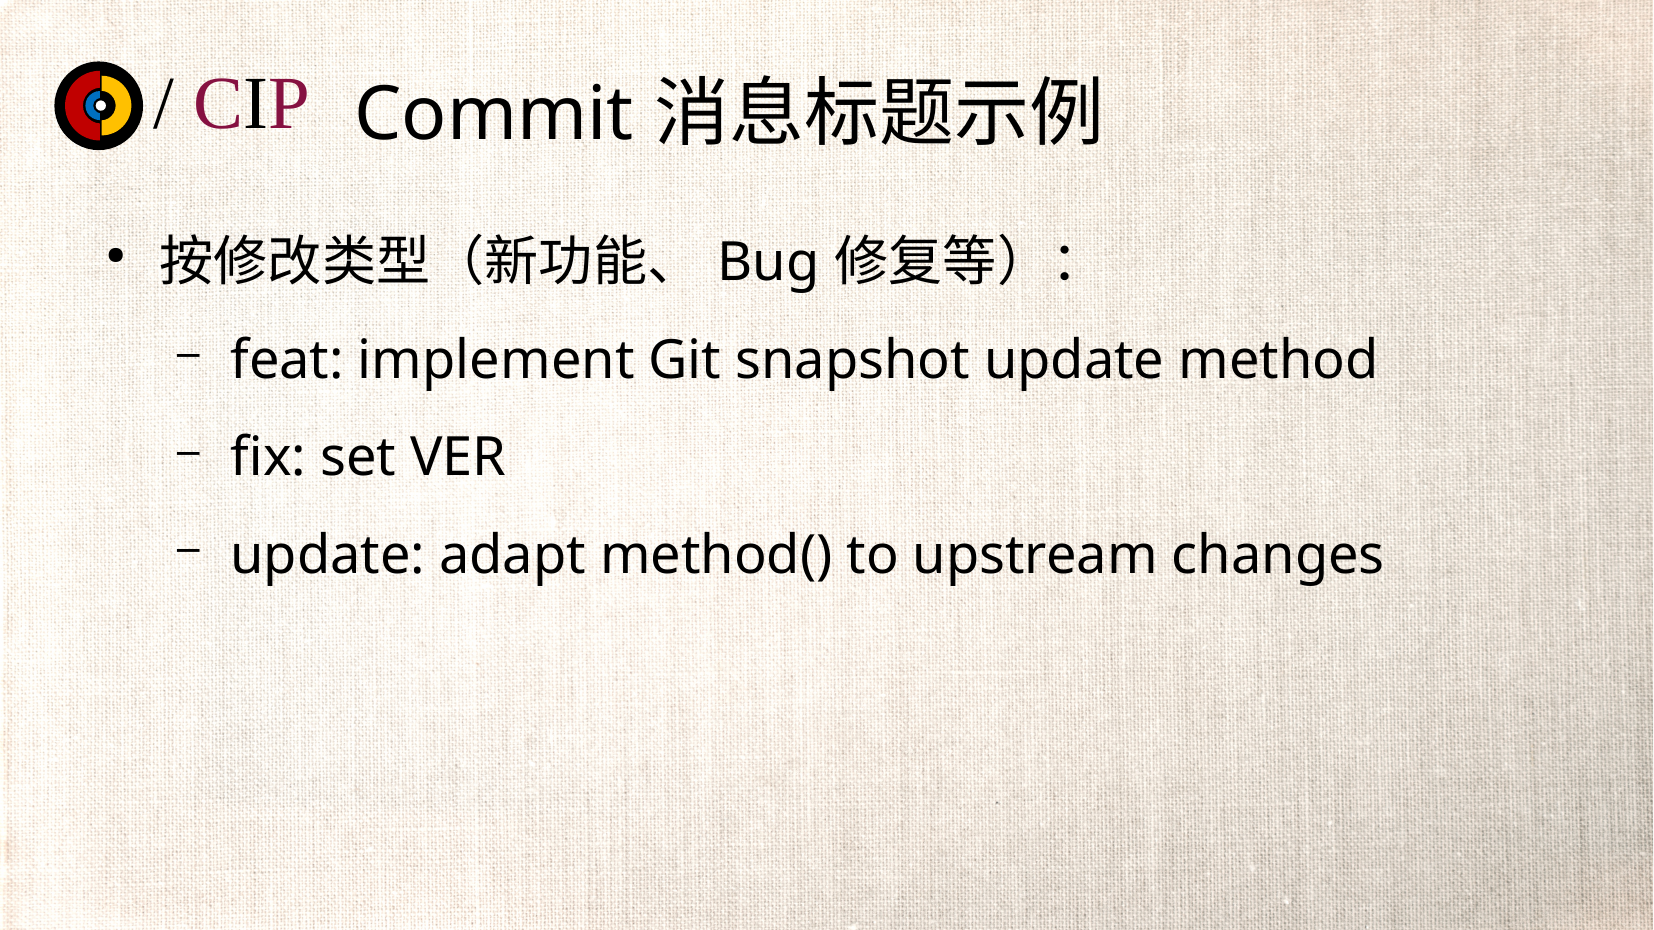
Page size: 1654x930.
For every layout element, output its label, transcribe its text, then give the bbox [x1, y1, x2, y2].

title Commit消息标题示例 [354, 29, 1541, 185]
picture [0, 0, 1654, 930]
list 按修改类型（新功能、Bug修复等）： feat: implement Git snapshot update method fix: set VER update: adapt method() to upstream changes [88, 217, 1577, 757]
